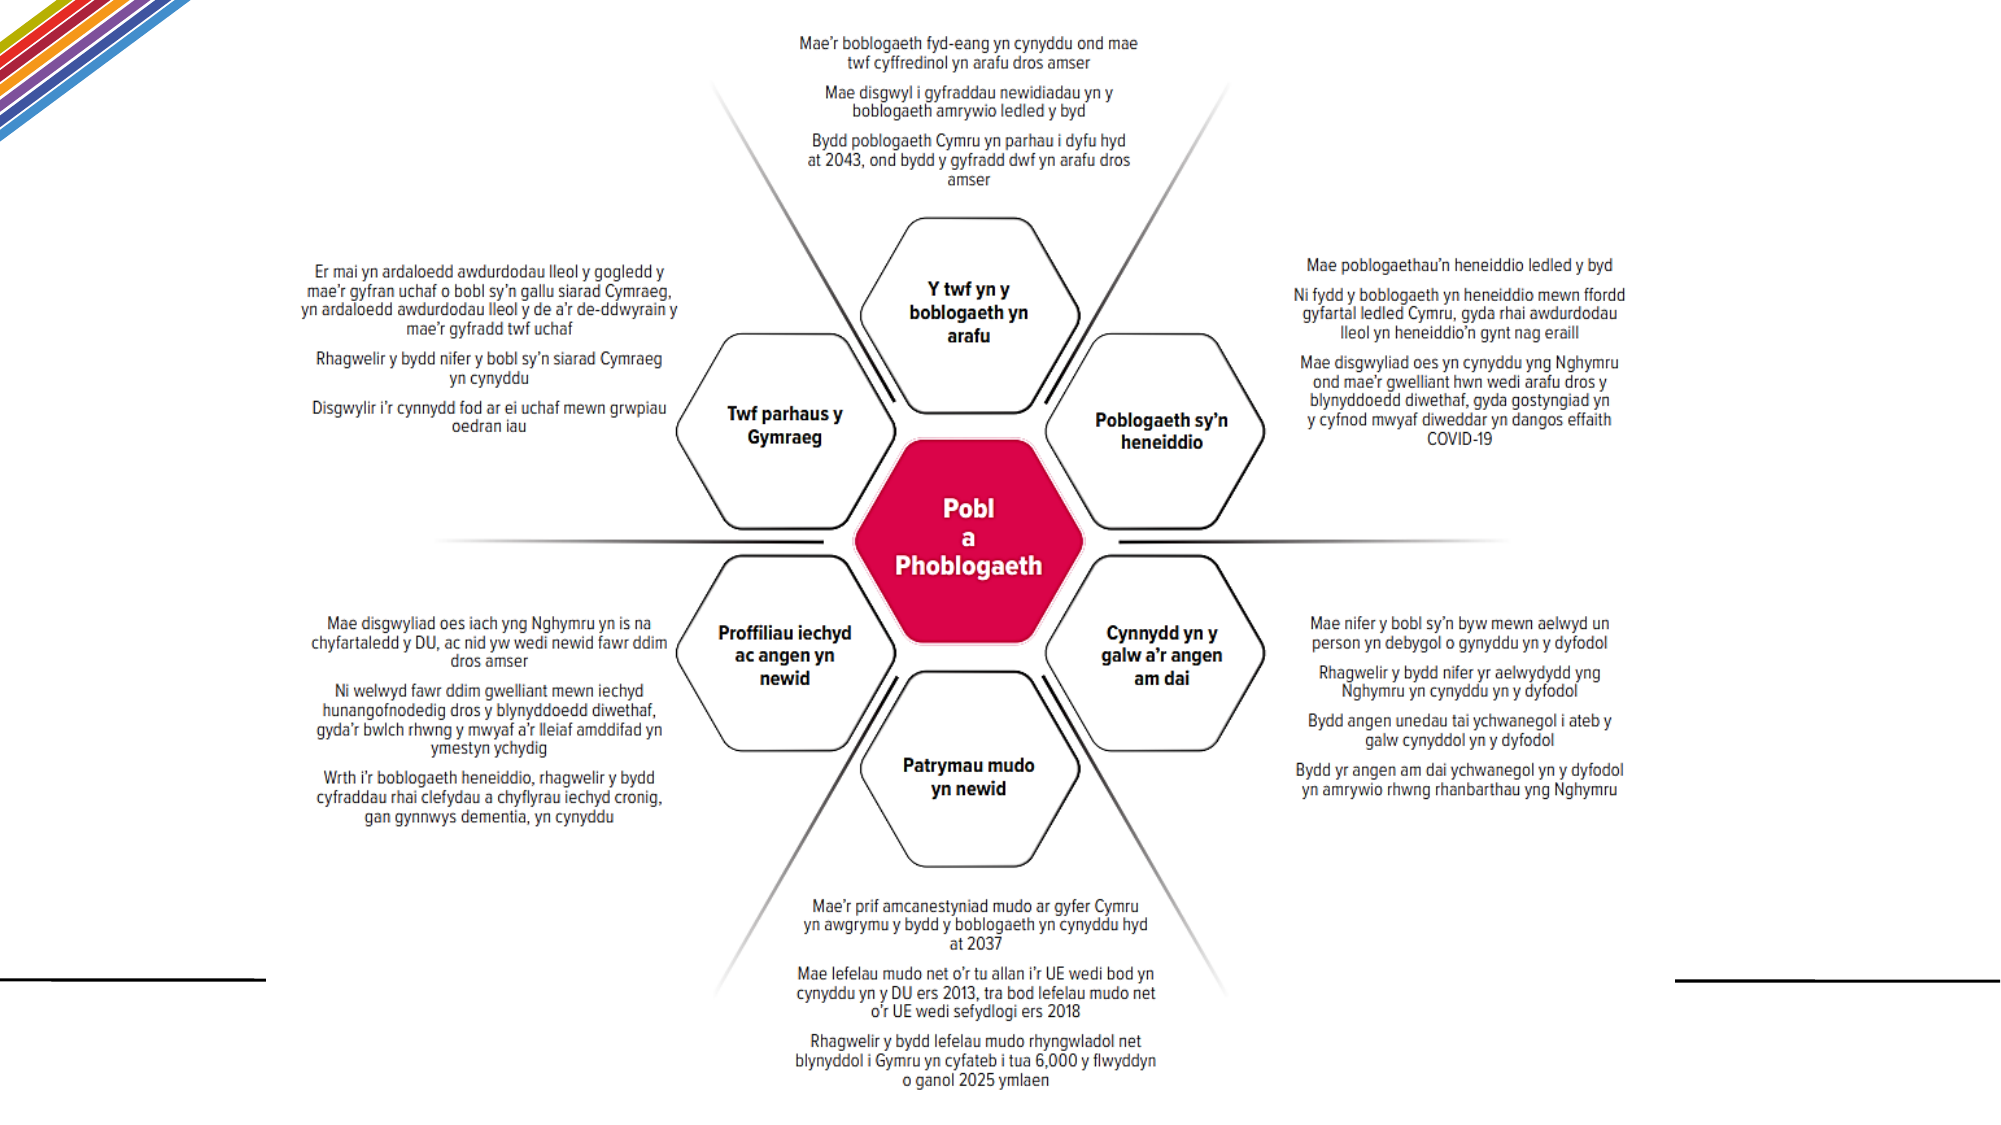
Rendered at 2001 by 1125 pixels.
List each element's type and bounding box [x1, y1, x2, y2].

picture [266, 22, 1675, 1112]
